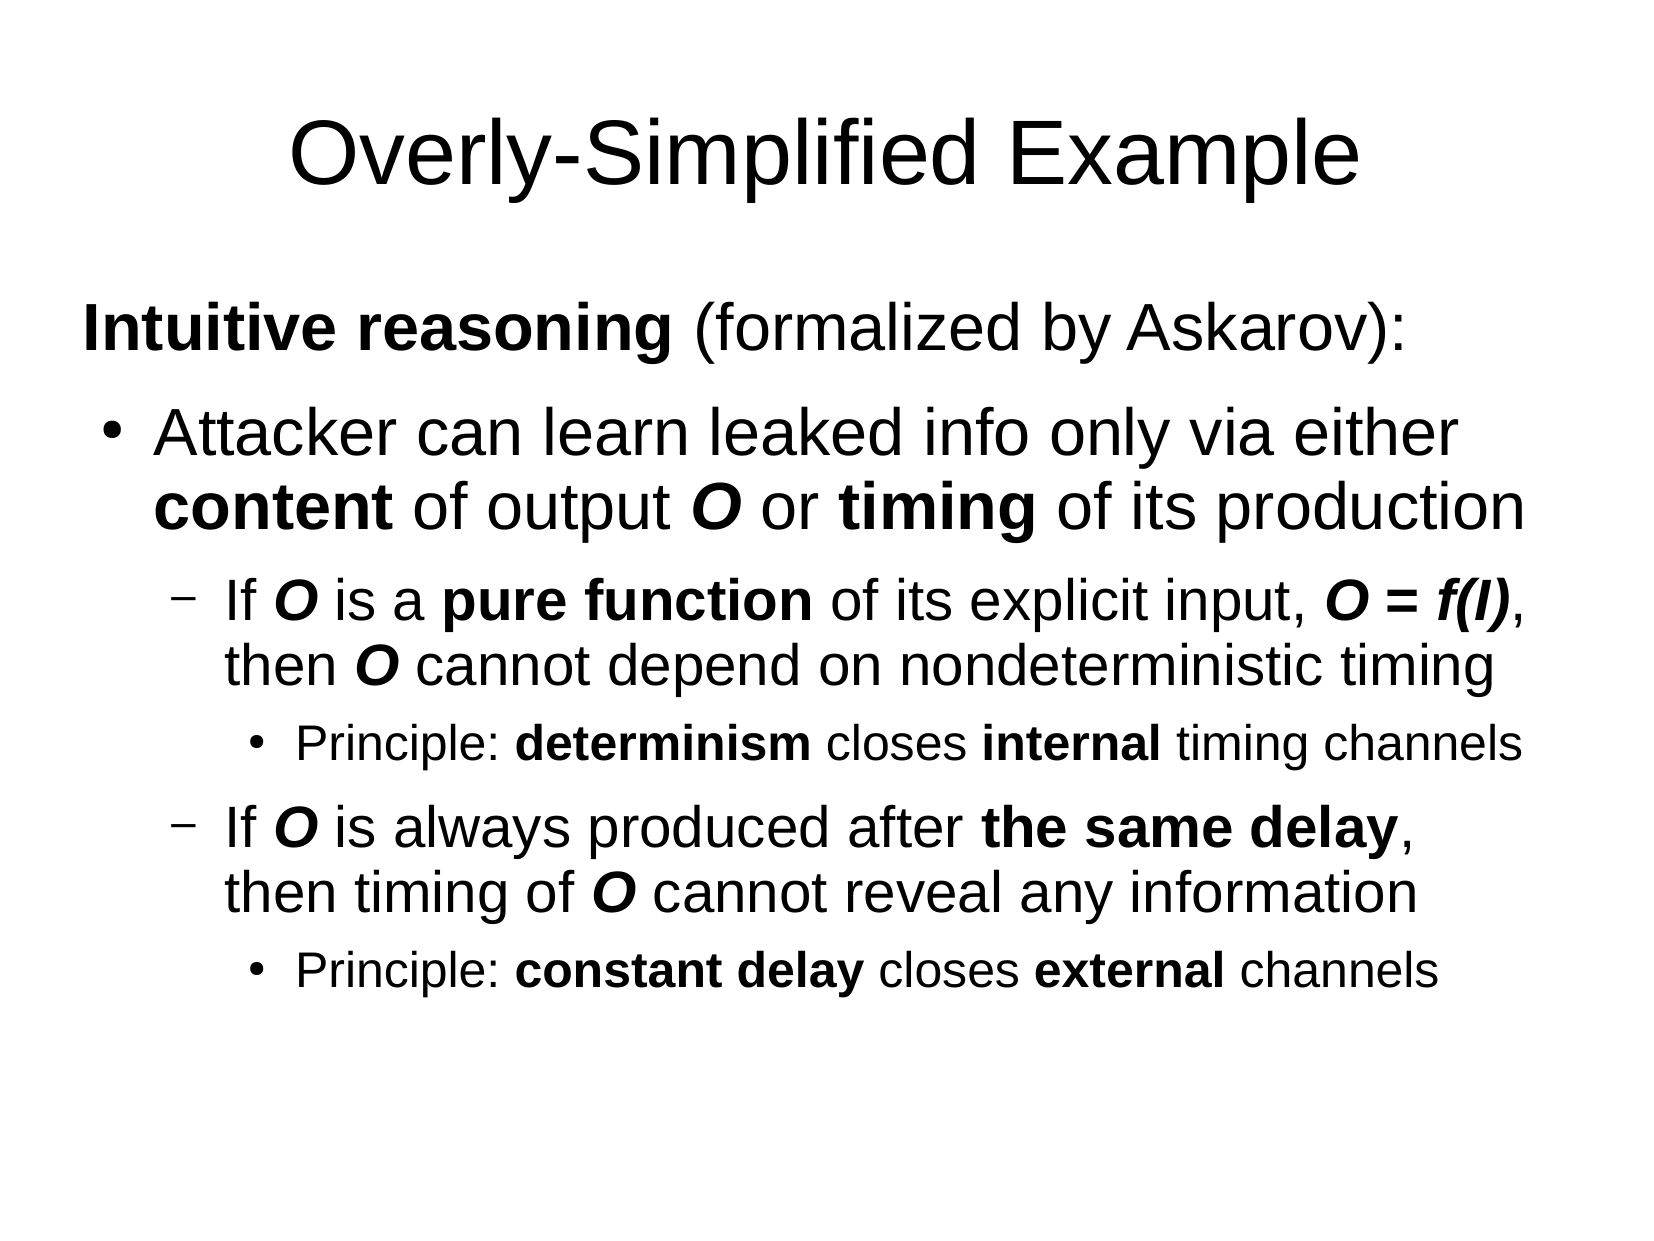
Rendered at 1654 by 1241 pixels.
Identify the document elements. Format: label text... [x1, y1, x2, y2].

title Overly-Simplified Example [82, 49, 1571, 257]
list Intuitive reasoning (formalized by Askarov): Attacker can learn leaked info only via either content of output O or timing of its production If O is a pure function of its explicit input, O = f(I), then O cannot depend on nondeterministic timing Principle: determinism closes internal timing channels If O is always produced after the same delay, then timing of O cannot reveal any information Principle: constant delay closes external channels [82, 290, 1571, 1010]
